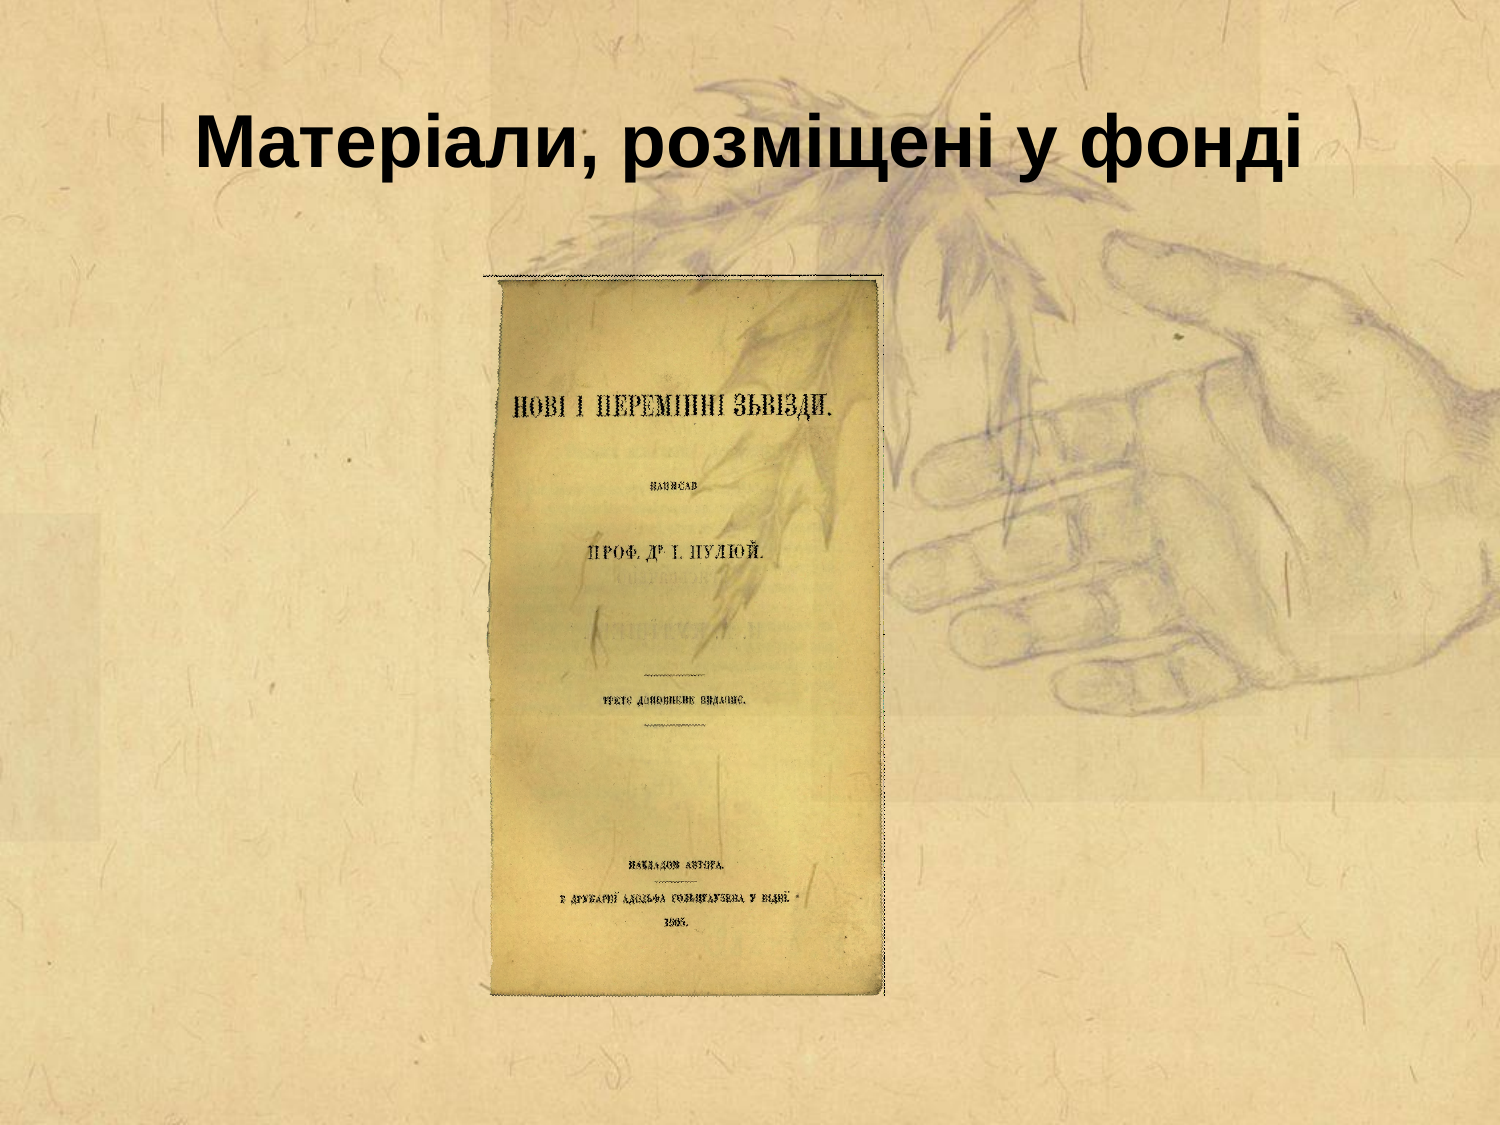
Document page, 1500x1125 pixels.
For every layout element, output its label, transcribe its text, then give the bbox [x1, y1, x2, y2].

picture [0, 0, 1500, 1125]
title Матеріали, розміщені у фонді [125, 74, 1375, 201]
